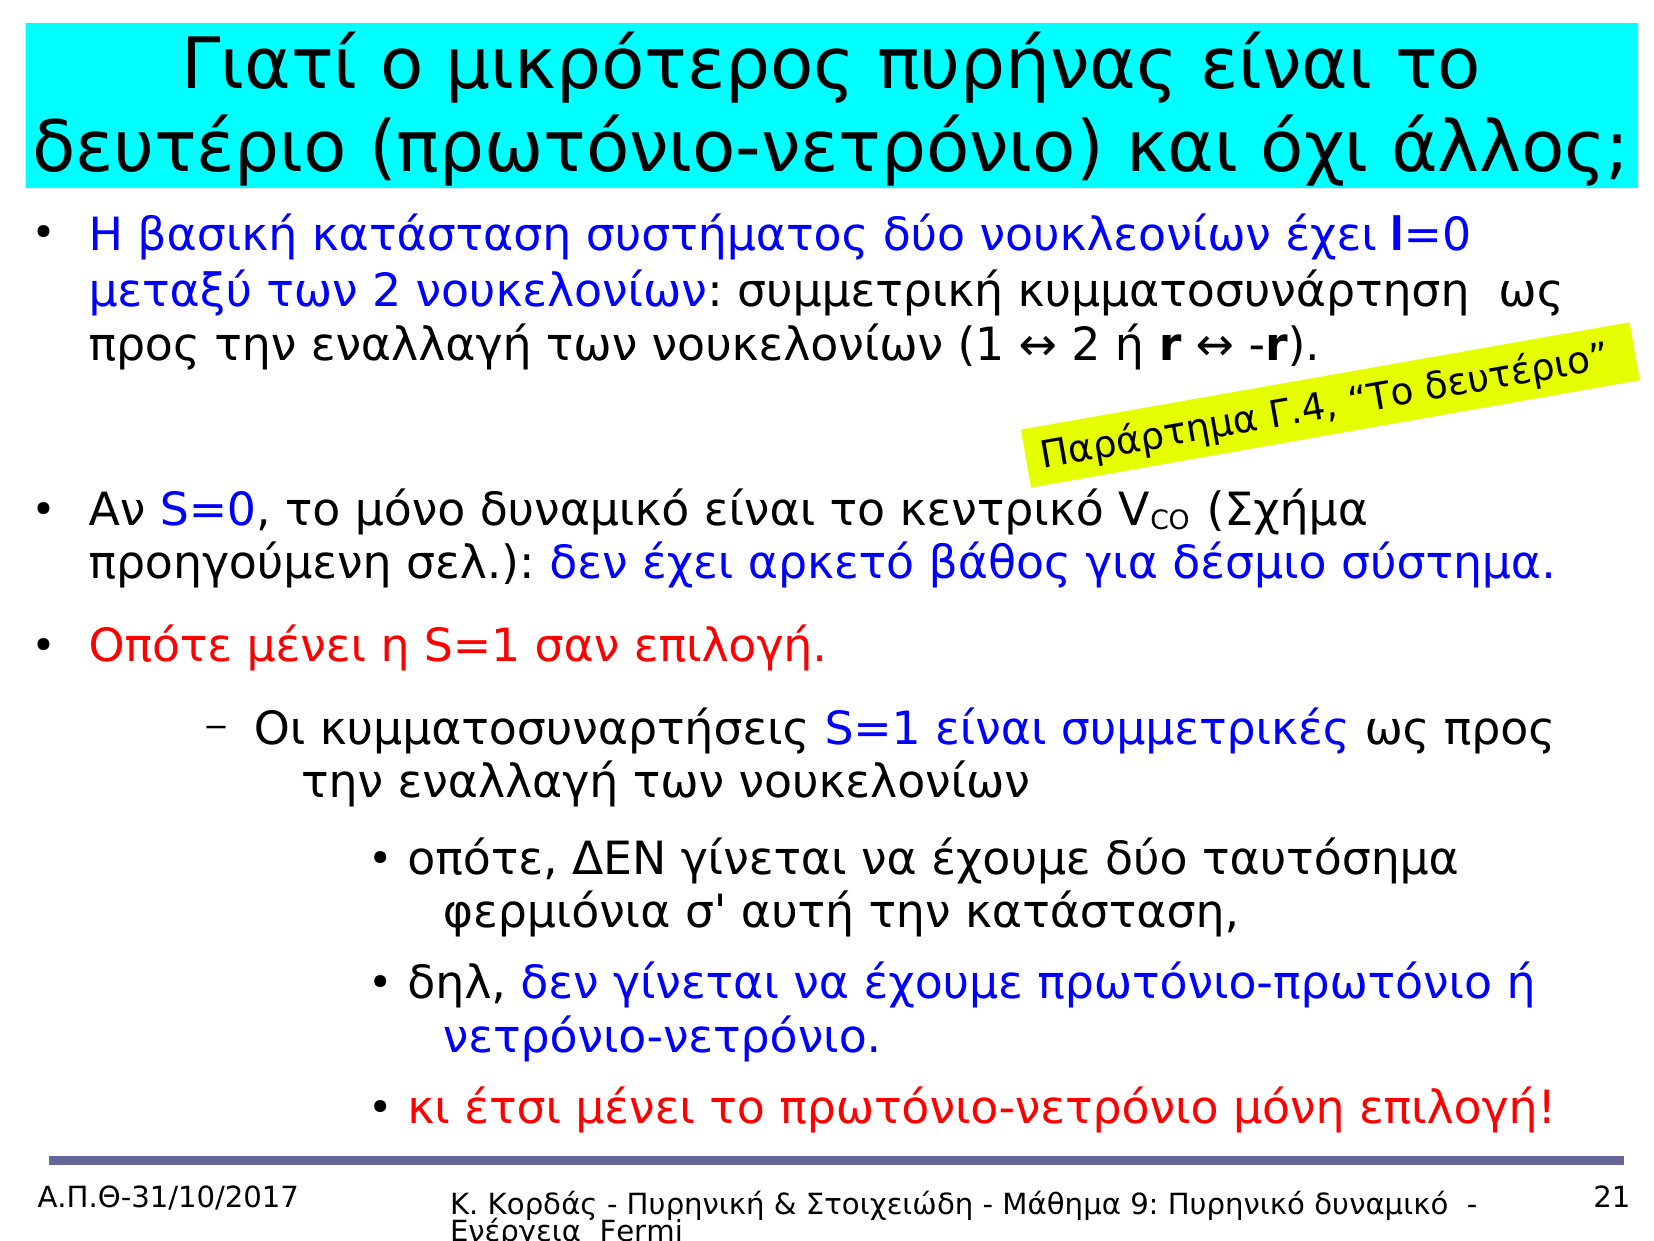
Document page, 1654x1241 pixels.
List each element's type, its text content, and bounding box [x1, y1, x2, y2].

text_box Παράρτημα Γ.4, “Το δευτέριο” [1020, 322, 1640, 488]
title Γιατί ο μικρότερος πυρήνας είναι το δευτέριο (πρωτόνιο-νετρόνιο) και όχι άλλος; [25, 23, 1639, 189]
list Η βασική κατάσταση συστήματος δύο νουκλεονίων έχει l=0 μεταξύ των 2 νουκελονίων: συμμετρική κυμματοσυνάρτηση ως προς την εναλλαγή των νουκελονίων (1 ↔ 2 ή r ↔ -r). Αν S=0, το μόνο δυναμικό είναι το κεντρικό VCO (Σχήμα προηγούμενη σελ.): δεν έχει αρκετό βάθος για δέσμιο σύστημα. Οπότε μένει η S=1 σαν επιλογή. Οι κυμματοσυναρτήσεις S=1 είναι συμμετρικές ως προς την εναλλαγή των νουκελονίων οπότε, ΔΕΝ γίνεται να έχουμε δύο ταυτόσημα φερμιόνια σ' αυτή την κατάσταση, δηλ, δεν γίνεται να έχουμε πρωτόνιο-πρωτόνιο ή νετρόνιο-νετρόνιο. κι έτσι μένει το πρωτόνιο-νετρόνιο μόνη επιλογή! [17, 201, 1613, 1146]
